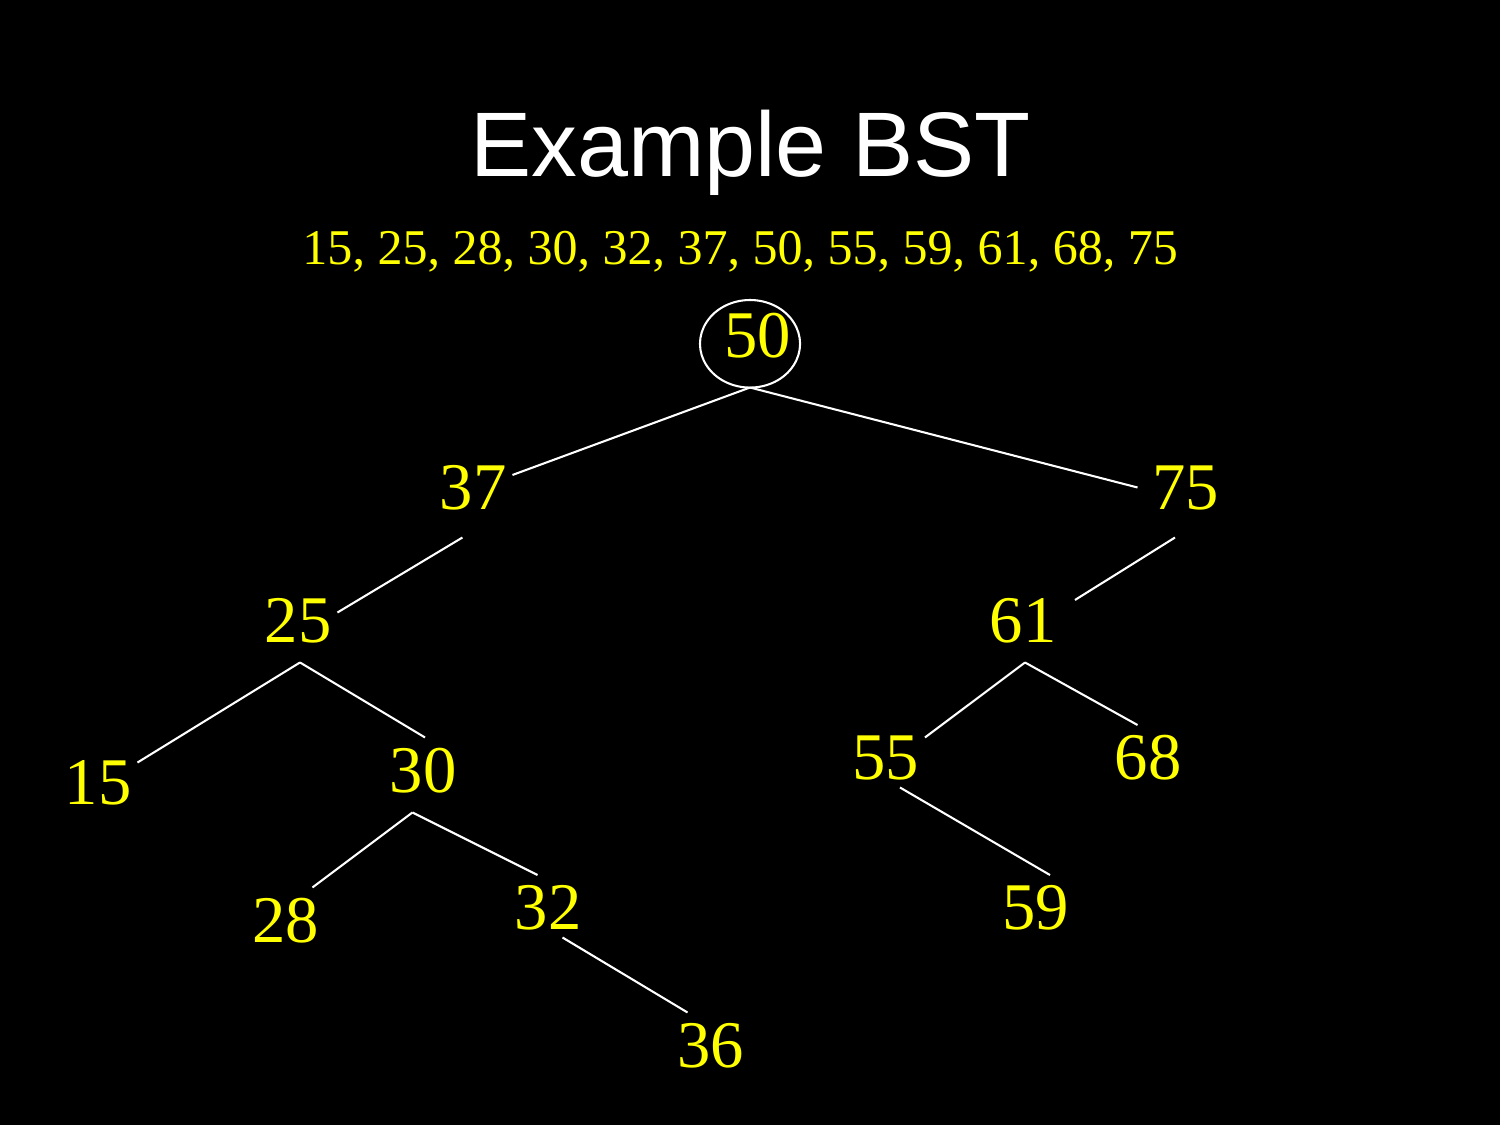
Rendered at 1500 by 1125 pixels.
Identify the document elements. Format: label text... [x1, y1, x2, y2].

text_box 32 [500, 862, 597, 952]
text_box 59 [987, 862, 1085, 952]
text_box 75 [1137, 442, 1235, 532]
text_box 50 [709, 290, 807, 381]
text_box 28 [237, 874, 335, 965]
text_box 50 [709, 302, 798, 381]
text_box 37 [425, 442, 522, 532]
text_box 15 [50, 737, 147, 827]
title Example BST [22, 50, 1480, 240]
text_box 30 [375, 724, 472, 815]
text_box 61 [975, 574, 1072, 665]
text_box 36 [662, 999, 760, 1090]
text_box 25 [250, 574, 347, 665]
text_box 15, 25, 28, 30, 32, 37, 50, 55, 59, 61, 68, 75 [287, 212, 1193, 284]
text_box 55 [837, 712, 935, 802]
text_box 68 [1100, 712, 1197, 802]
text_box 50 [709, 372, 719, 381]
